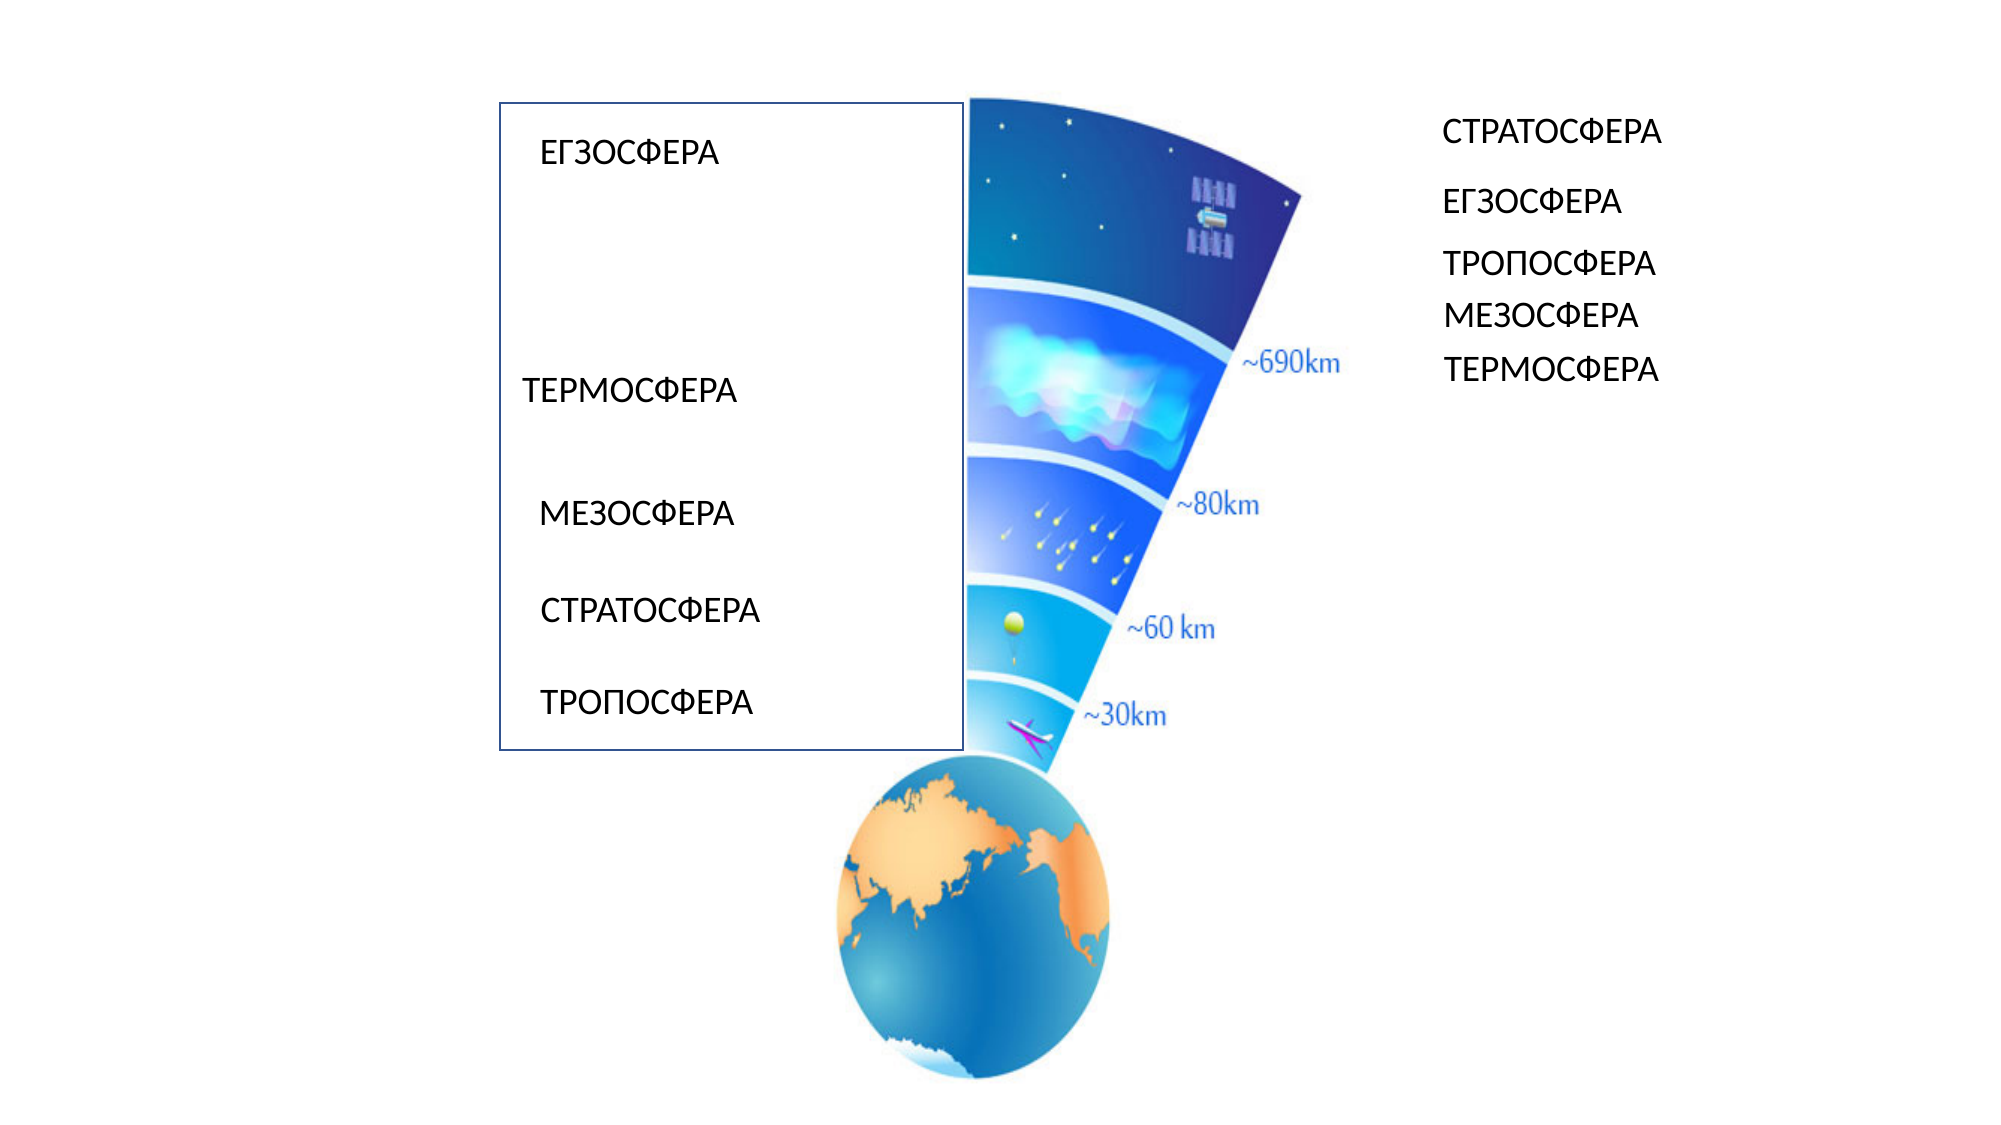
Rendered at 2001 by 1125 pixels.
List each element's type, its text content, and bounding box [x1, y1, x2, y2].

text_box ТРОПОСФЕРА [1427, 239, 1878, 293]
text_box ЕГЗОСФЕРА [1427, 177, 1878, 231]
text_box ТЕРМОСФЕРА [1428, 346, 1879, 399]
text_box МЕЗОСФЕРА [523, 489, 974, 543]
text_box ТРОПОСФЕРА [525, 679, 956, 732]
text_box ТЕРМОСФЕРА [507, 366, 958, 420]
text_box СТРАТОСФЕРА [525, 587, 976, 640]
picture [774, 77, 1373, 1096]
text_box СТРАТОСФЕРА [1427, 108, 1878, 161]
text_box [499, 102, 963, 751]
text_box МЕЗОСФЕРА [1428, 291, 1879, 345]
text_box ЕГЗОСФЕРА [524, 128, 975, 182]
